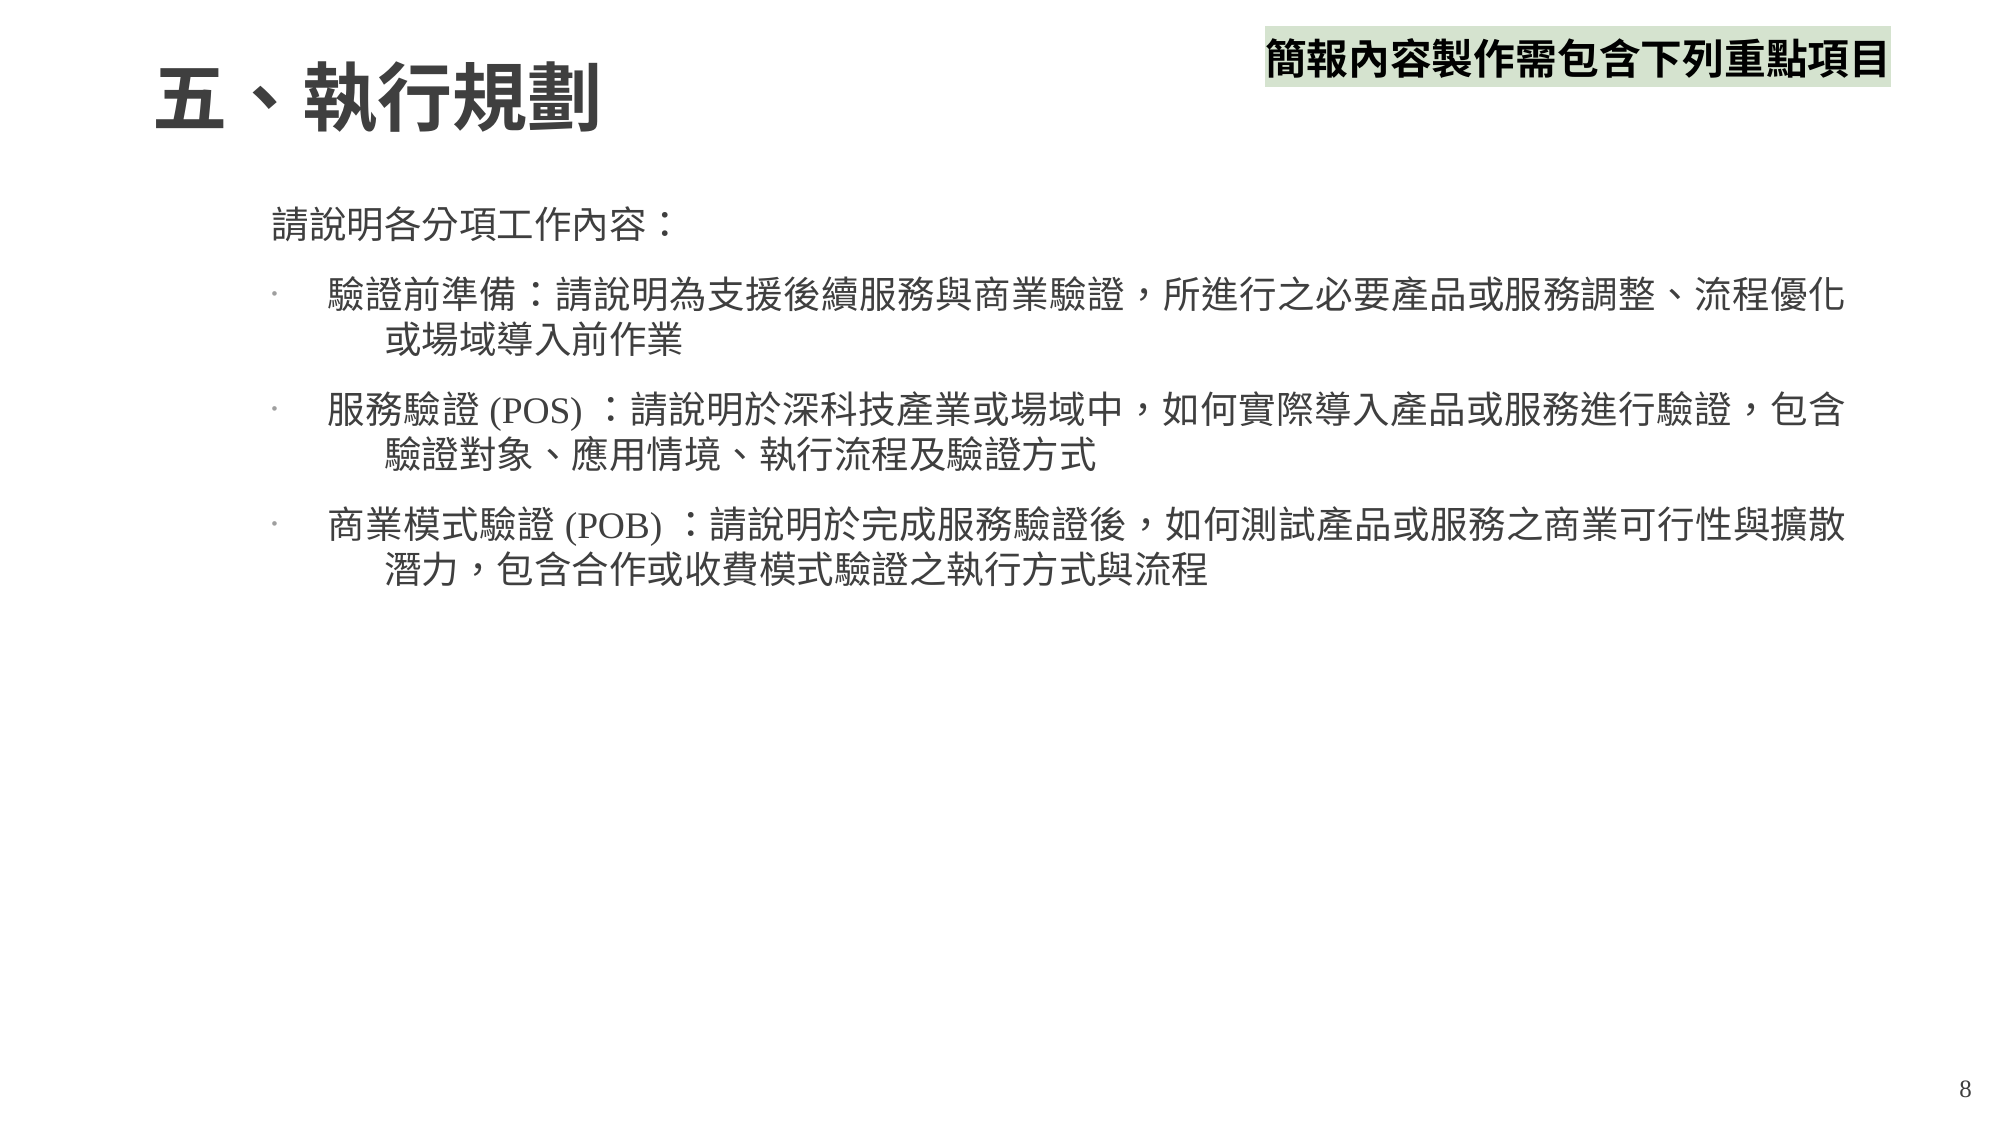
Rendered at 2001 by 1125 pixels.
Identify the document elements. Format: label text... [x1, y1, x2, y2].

text_box 8 [1931, 1062, 2000, 1113]
text_box 簡報內容製作需包含下列重點項目 [1174, 26, 1983, 91]
title 五、執行規劃 [137, 49, 1863, 153]
list 請說明各分項工作內容： 驗證前準備：請說明為支援後續服務與商業驗證，所進行之必要產品或服務調整、流程優化或場域導入前作業 服務驗證(POS)：請說明於深科技產業或場域中，如何實際導入產品或服務進行驗證，包含驗證對象、應用情境、執行流程及驗證方式 商業模式驗證(POB)：請說明於完成服務驗證後，如何測試產品或服務之商業可行性與擴散潛力，包含合作或收費模式驗證之執行方式與流程 [137, 193, 1863, 1036]
